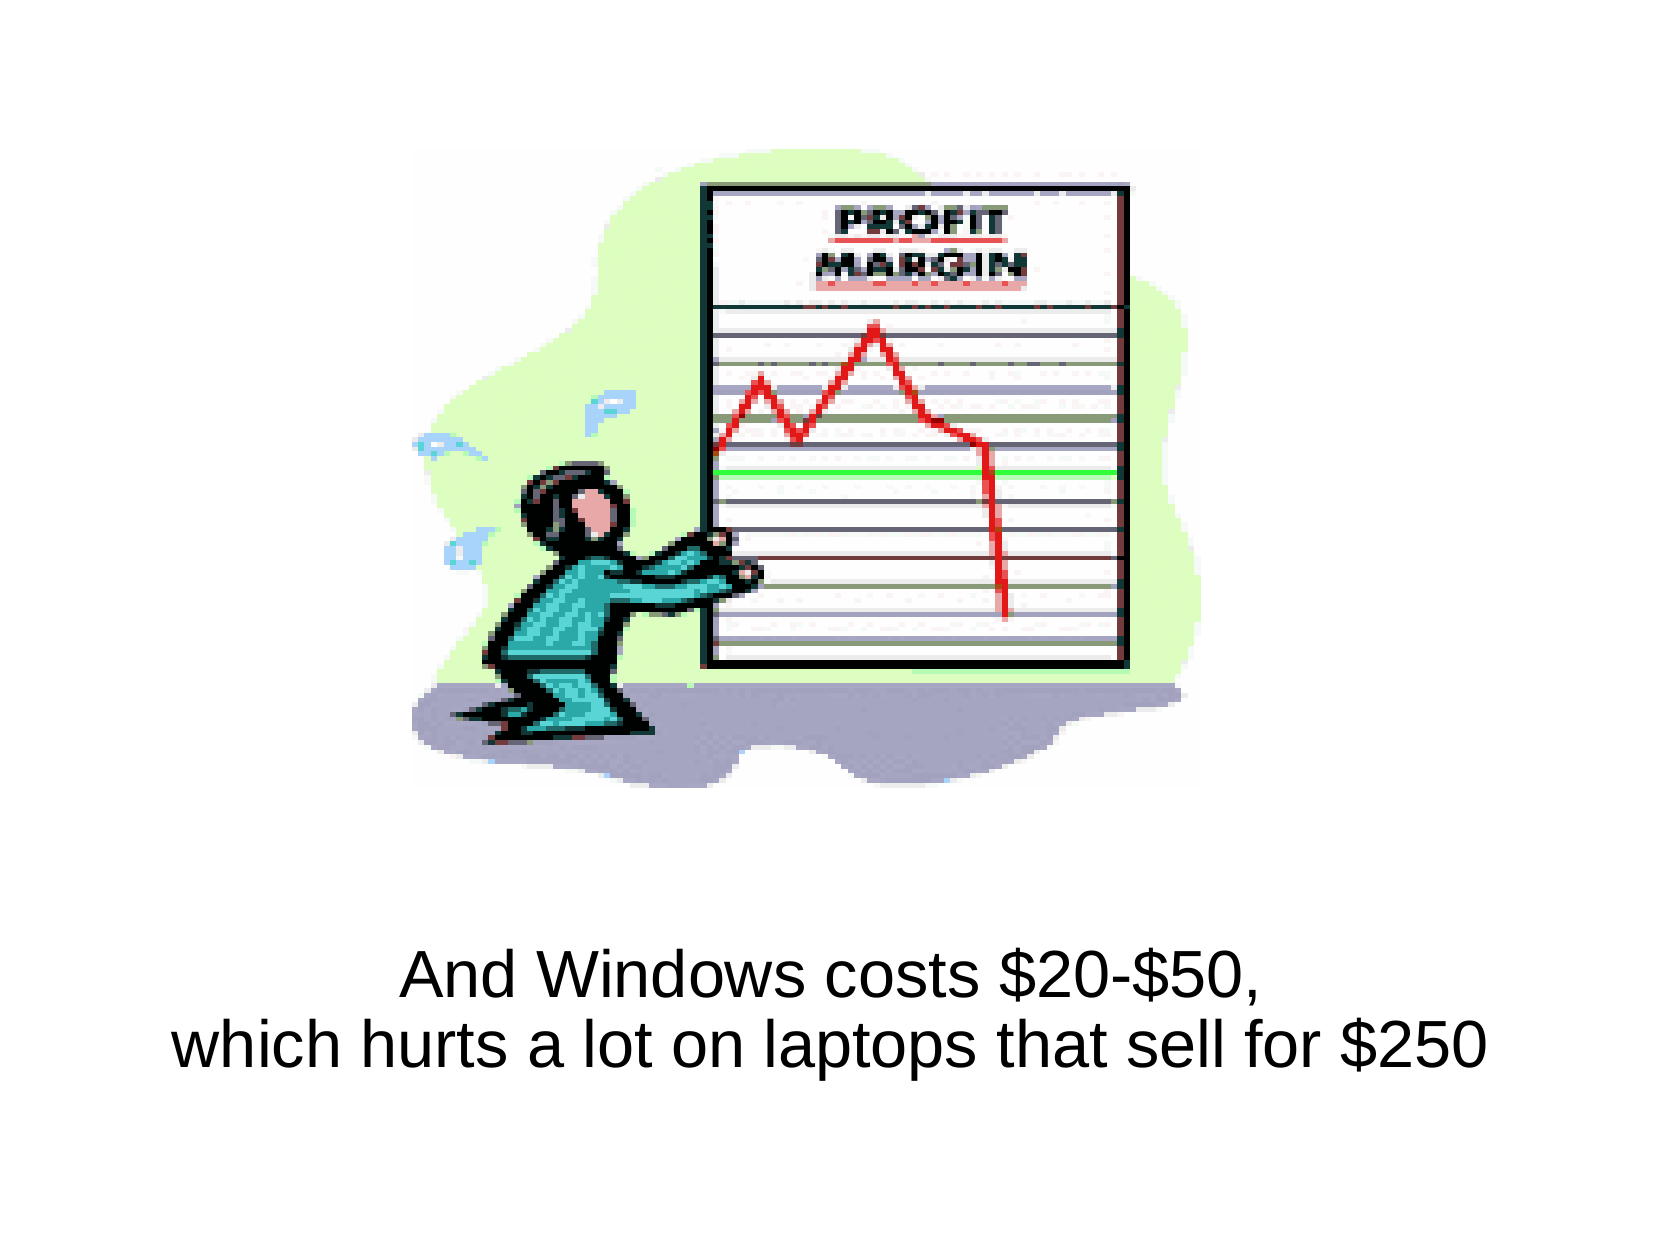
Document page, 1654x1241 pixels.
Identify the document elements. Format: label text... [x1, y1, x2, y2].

title And Windows costs $20-$50, which hurts a lot on laptops that sell for $250 [86, 825, 1575, 1199]
picture [412, 149, 1201, 788]
